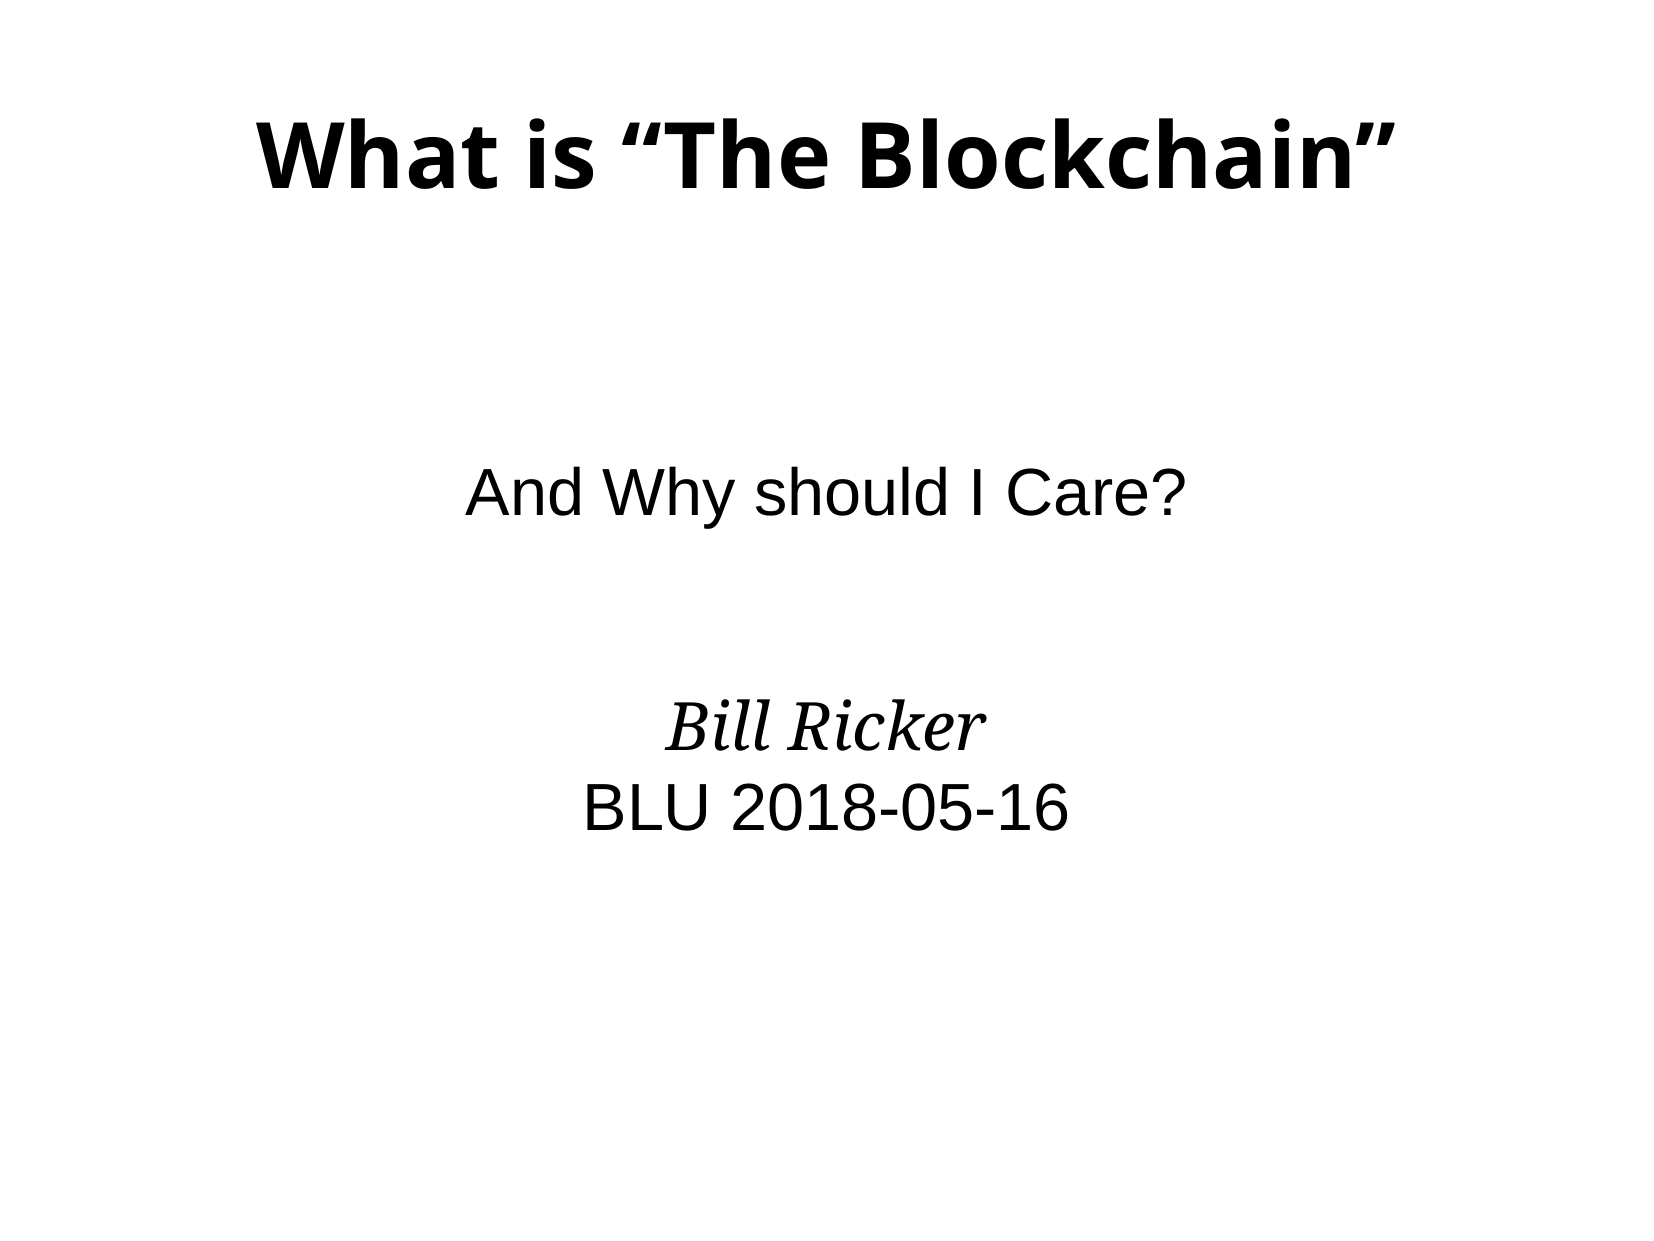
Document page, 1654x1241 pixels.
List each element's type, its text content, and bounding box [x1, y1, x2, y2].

subtitle And Why should I Care? Bill Ricker BLU 2018-05-16 [82, 290, 1571, 1010]
title What is “The Blockchain” [82, 49, 1571, 257]
